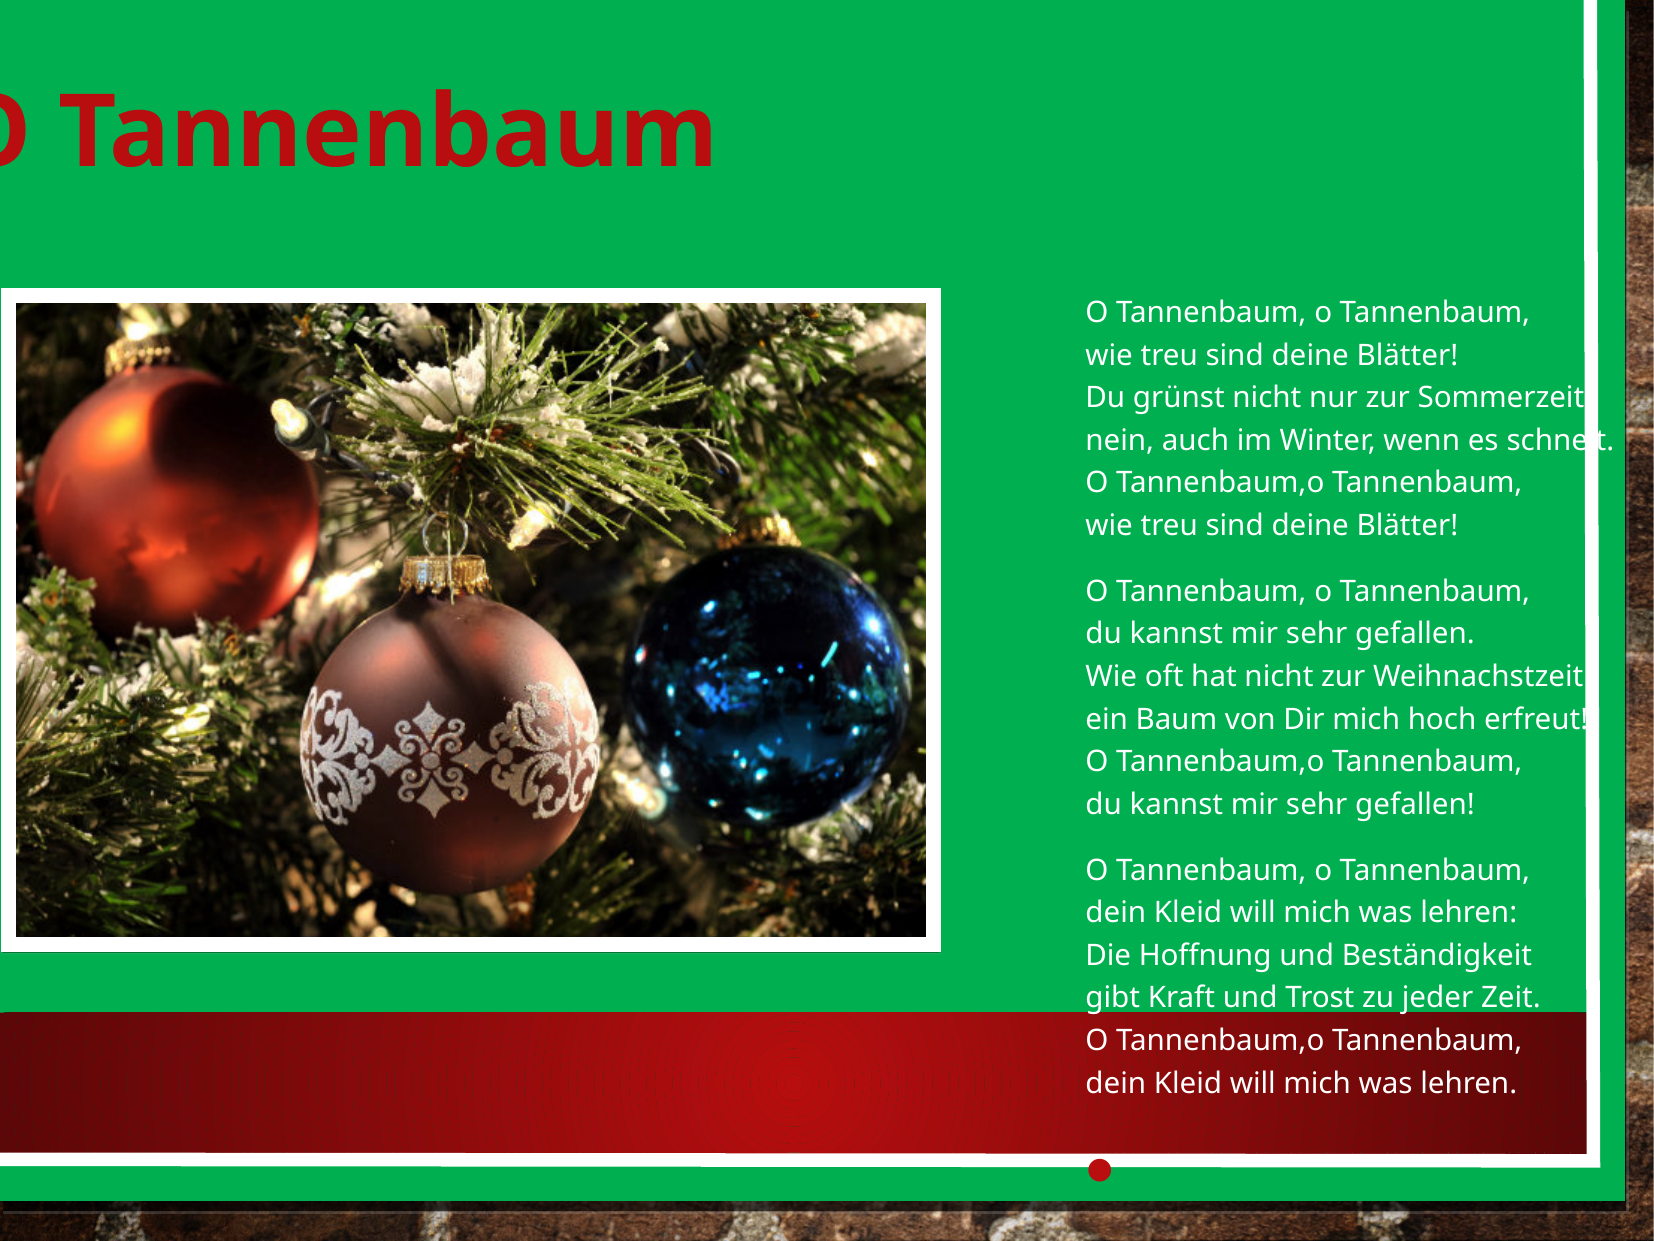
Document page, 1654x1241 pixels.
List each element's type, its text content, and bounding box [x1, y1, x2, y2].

picture [15, 302, 927, 938]
list O Tannenbaum, o Tannenbaum, wie treu sind deine Blätter! Du grünst nicht nur zur Sommerzeit, nein, auch im Winter, wenn es schneit. O Tannenbaum,o Tannenbaum, wie treu sind deine Blätter! O Tannenbaum, o Tannenbaum, du kannst mir sehr gefallen. Wie oft hat nicht zur Weihnachstzeit ein Baum von Dir mich hoch erfreut! O Tannenbaum,o Tannenbaum, du kannst mir sehr gefallen! O Tannenbaum, o Tannenbaum, dein Kleid will mich was lehren: Die Hoffnung und Beständigkeit gibt Kraft und Trost zu jeder Zeit. O Tannenbaum,o Tannenbaum, dein Kleid will mich was lehren. [1085, 286, 1654, 1105]
title O Tannenbaum [0, 72, 1041, 281]
